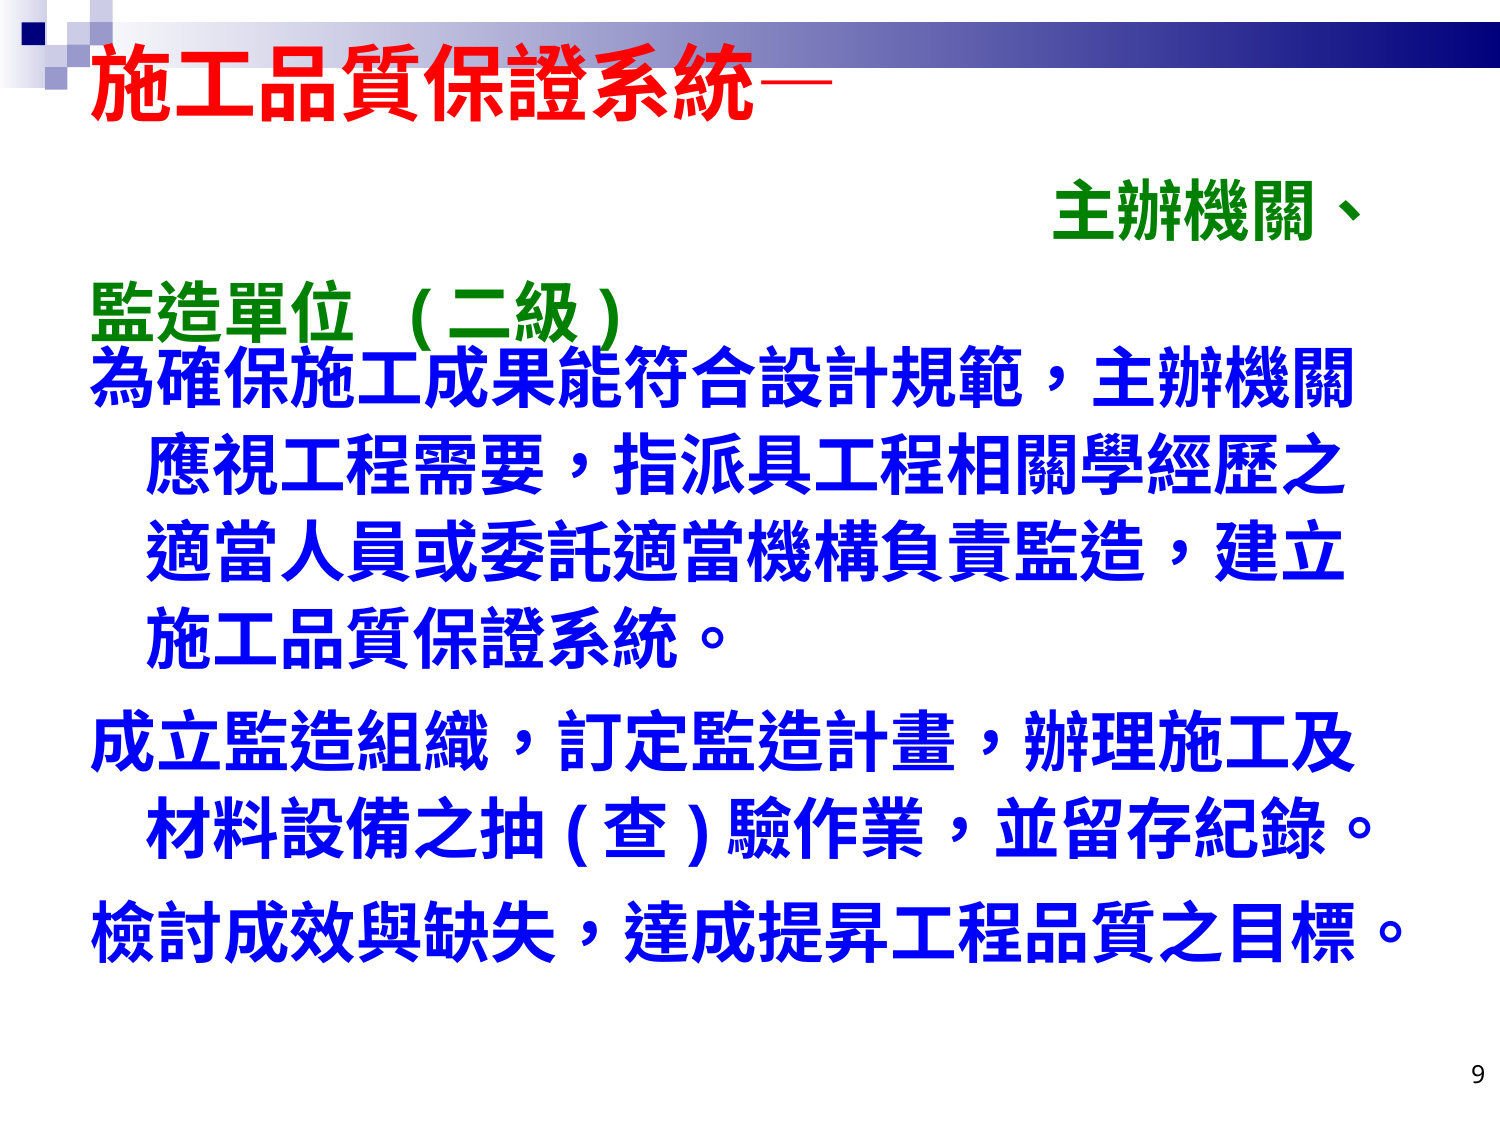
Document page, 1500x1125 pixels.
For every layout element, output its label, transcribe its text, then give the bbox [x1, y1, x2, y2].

list 為確保施工成果能符合設計規範，主辦機關應視工程需要，指派具工程相關學經歷之適當人員或委託適當機構負責監造，建立施工品質保證系統。 成立監造組織，訂定監造計畫，辦理施工及材料設備之抽(查)驗作業，並留存紀錄。 檢討成效與缺失，達成提昇工程品質之目標。 [74, 324, 1426, 1021]
title 施工品質保證系統— 主辦機關、監造單位 (二級) [74, 39, 1426, 324]
text_box <number> [1149, 1025, 1500, 1101]
